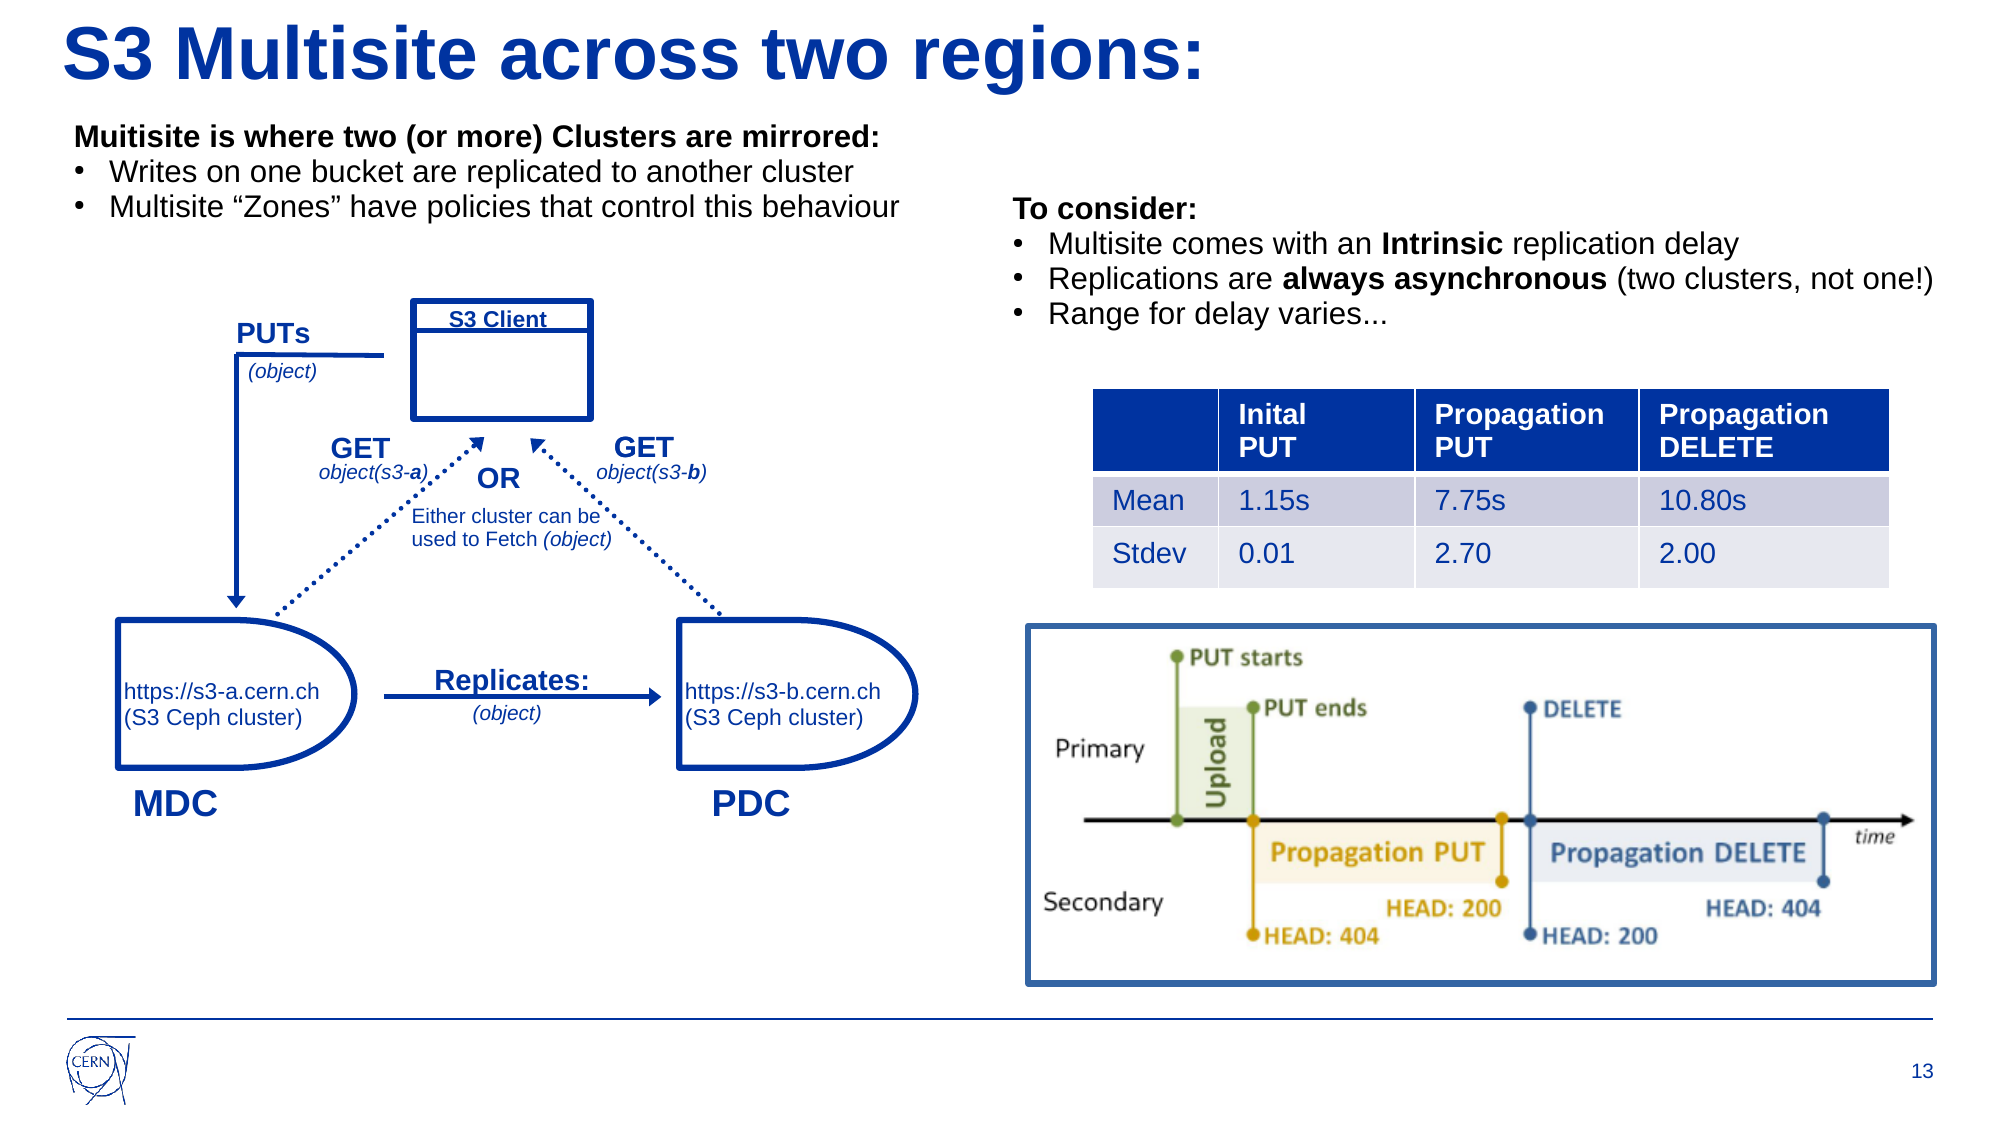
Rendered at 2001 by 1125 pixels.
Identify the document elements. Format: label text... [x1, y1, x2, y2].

text_box (object) [248, 360, 389, 426]
text_box Replicates: [434, 664, 591, 694]
text_box S3 Multisite across two regions: [62, 11, 1767, 180]
table_header [1093, 389, 1218, 471]
table_cell 7.75s [1416, 477, 1638, 526]
text_box MDC [118, 775, 491, 875]
text_box (object) [472, 702, 647, 768]
text_box S3 Client [448, 306, 567, 328]
table_header Propagation PUT [1416, 389, 1638, 471]
table_header Inital PUT [1219, 389, 1414, 471]
table_cell 2.70 [1416, 527, 1638, 588]
picture [66, 1036, 149, 1106]
text_box https://s3-a.cern.ch (S3 Ceph cluster) [124, 679, 338, 756]
table_cell Stdev [1093, 527, 1218, 588]
text_box To consider: Multisite comes with an Intrinsic replication delay Replications are always asynchronous (two clusters, not one!) Range for delay varies... [998, 184, 2000, 443]
text_box Either cluster can be used to Fetch (object) [411, 504, 683, 552]
text_box https://s3-b.cern.ch (S3 Ceph cluster) [685, 679, 899, 756]
text_box 13 [1911, 1059, 1935, 1085]
text_box PDC [696, 775, 1025, 875]
text_box GET [330, 431, 463, 498]
text_box object(s3-b) [596, 460, 739, 550]
text_box Muitisite is where two (or more) Clusters are mirrored: Writes on one bucket are replicated to another cluster Multisite “Zones” have policies that control this behaviour [59, 112, 1211, 301]
text_box PUTs [236, 317, 355, 350]
table_cell 2.00 [1640, 527, 1889, 588]
text_box OR [476, 462, 609, 528]
text_box S3 Client [448, 333, 567, 337]
table_cell Mean [1093, 477, 1218, 526]
table_cell 1.15s [1219, 477, 1414, 526]
table_cell 10.80s [1640, 477, 1889, 526]
picture [1031, 628, 1932, 981]
table_header Propagation DELETE [1640, 389, 1889, 471]
text_box GET [614, 431, 746, 497]
table_cell 0.01 [1219, 527, 1414, 588]
text_box object(s3-a) [318, 460, 461, 550]
